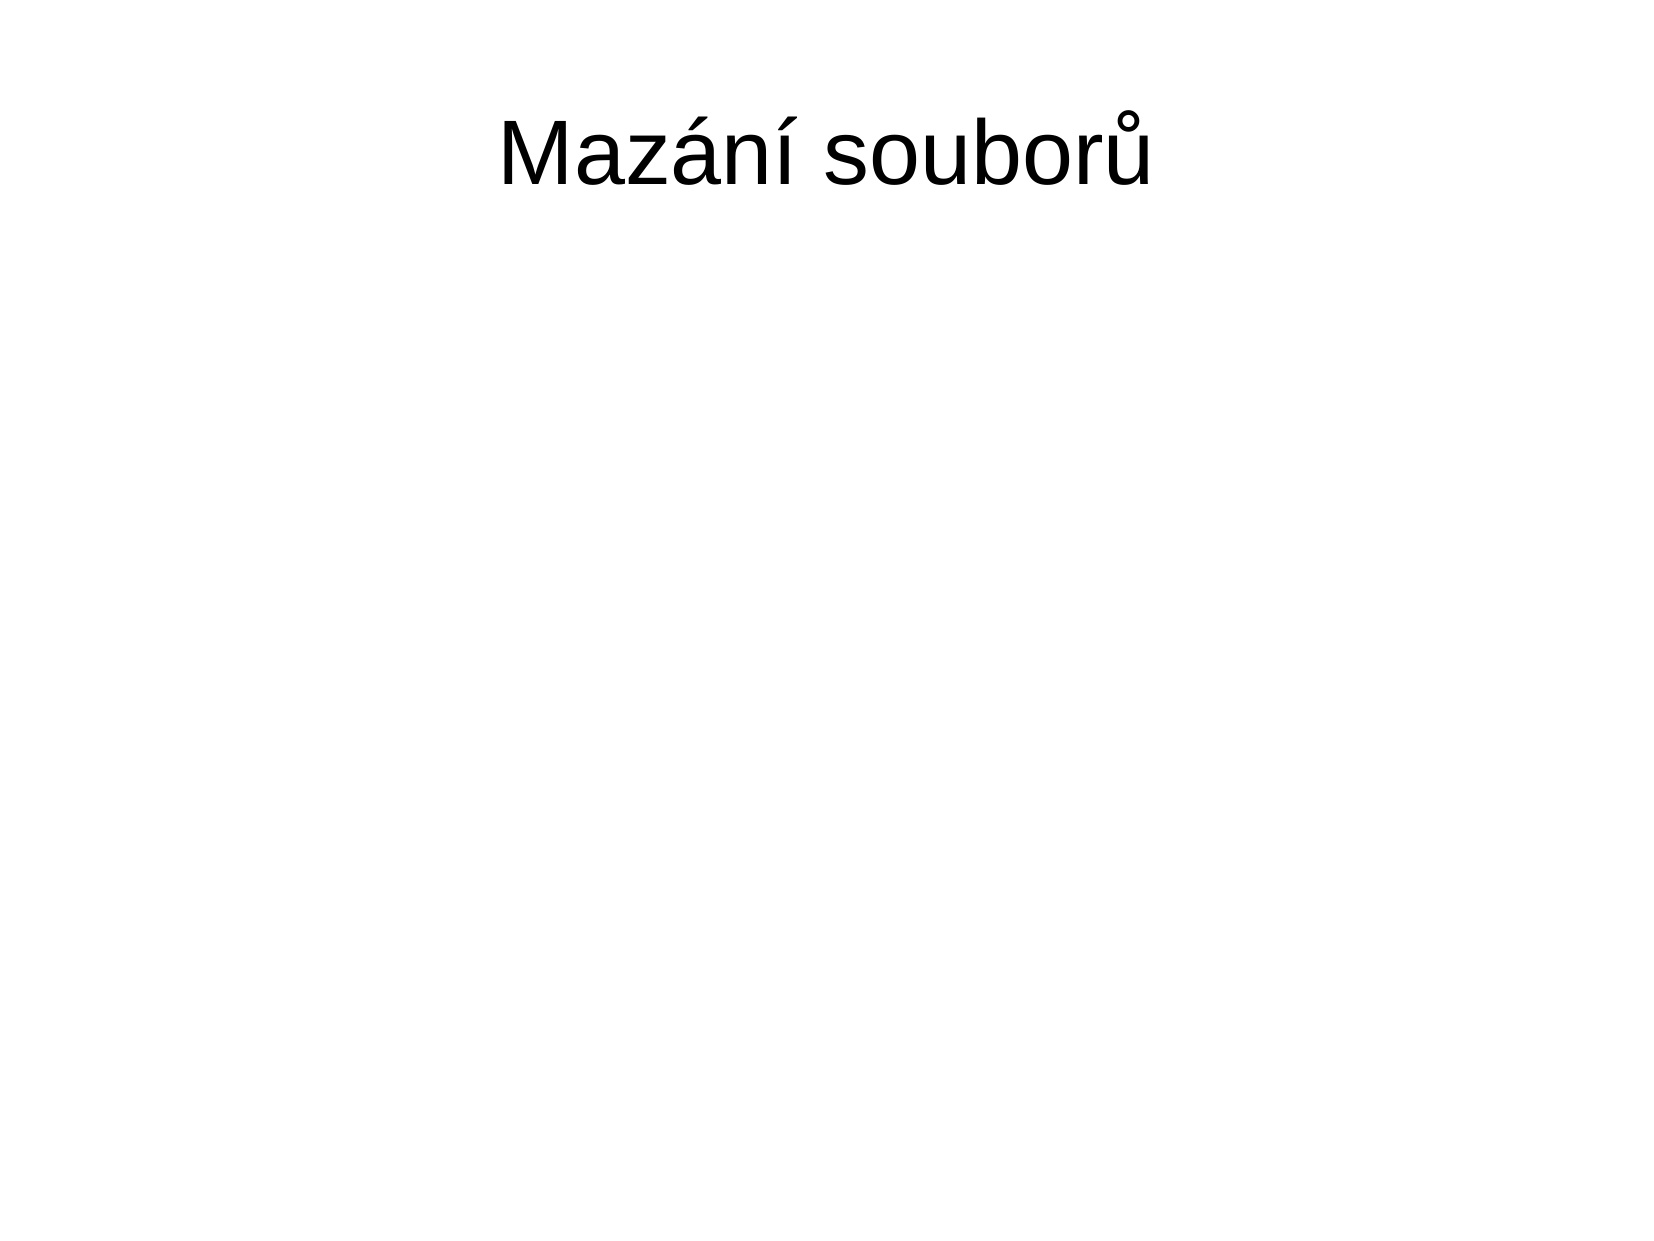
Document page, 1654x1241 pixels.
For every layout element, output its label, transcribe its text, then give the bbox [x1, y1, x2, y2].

title Mazání souborů [82, 56, 1571, 250]
